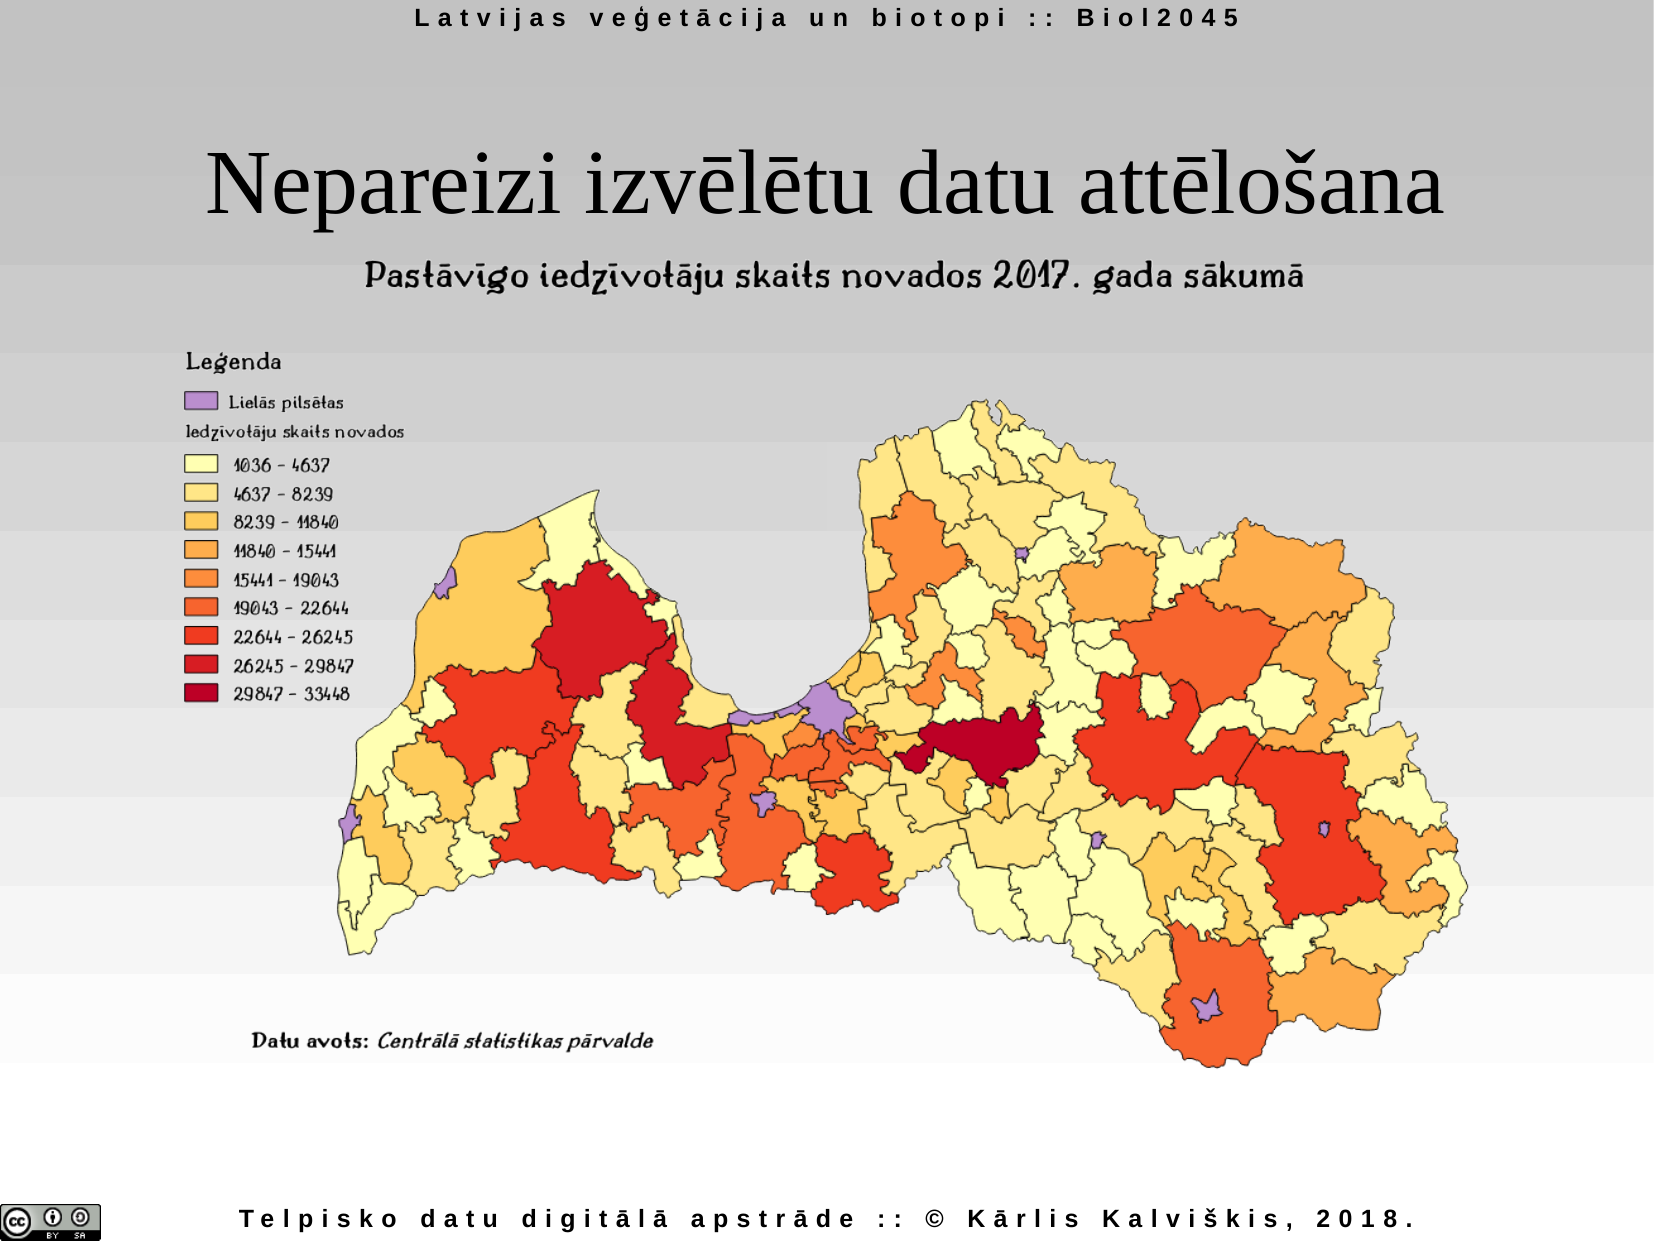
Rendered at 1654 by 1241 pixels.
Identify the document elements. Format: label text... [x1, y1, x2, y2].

title Nepareizi izvēlētu datu attēlošana [29, 49, 1625, 296]
picture [0, 0, 1654, 1241]
